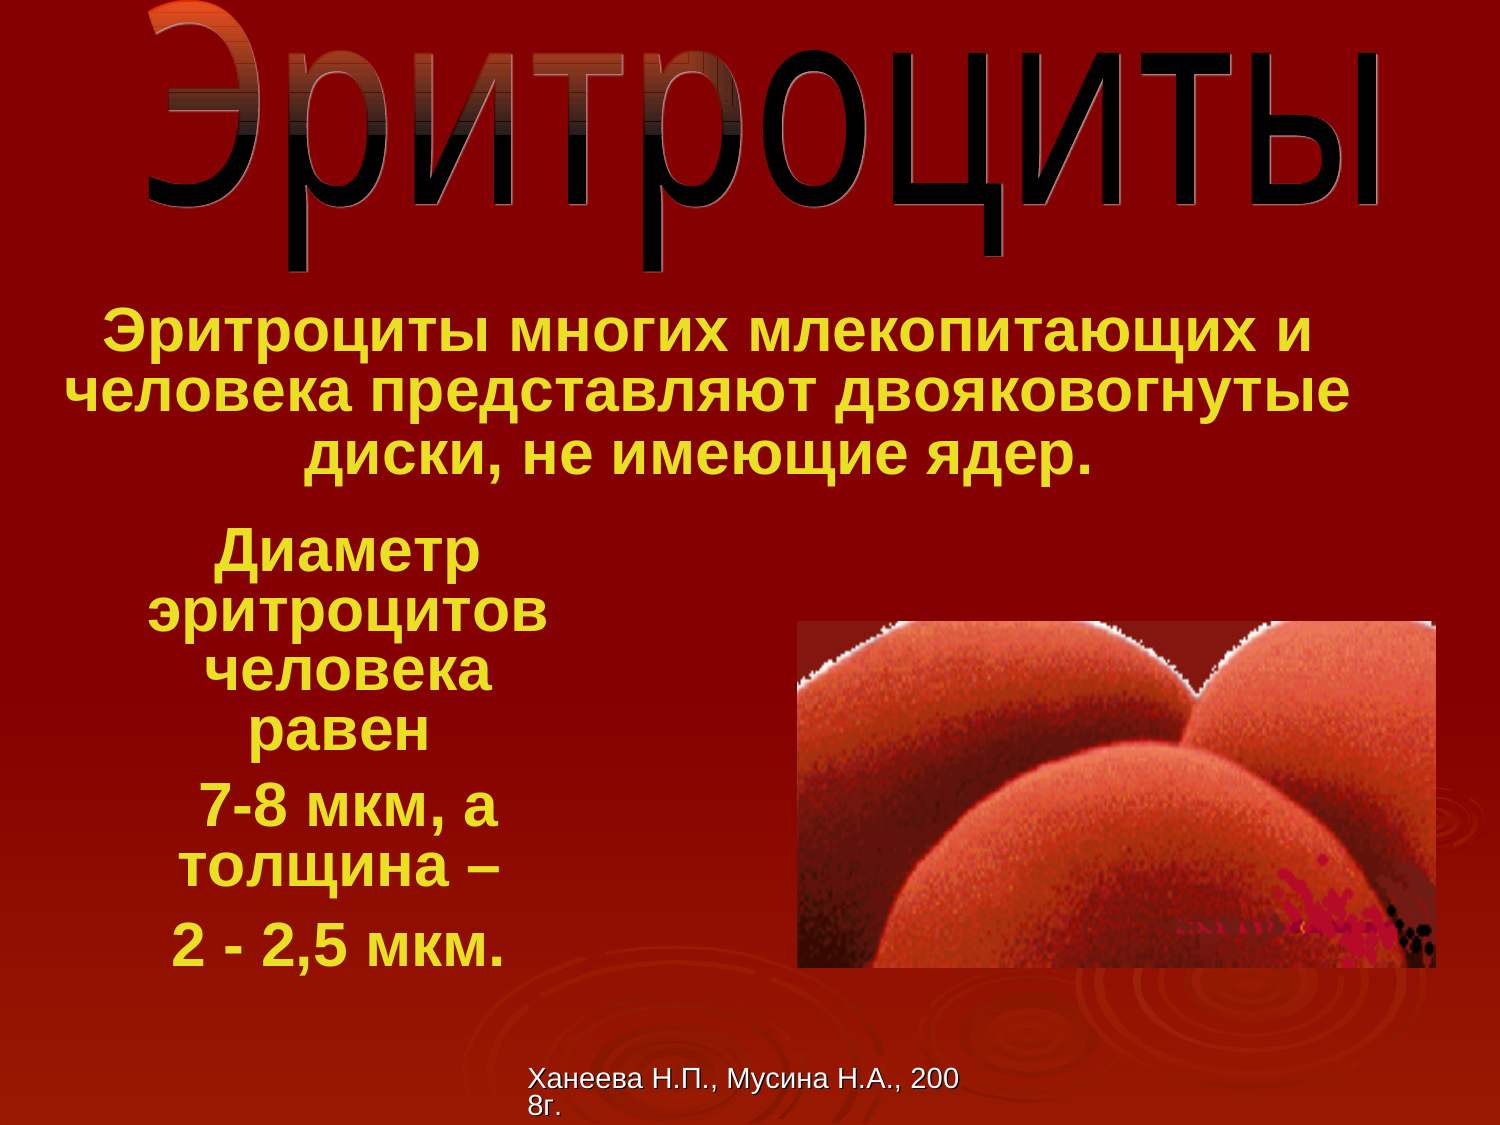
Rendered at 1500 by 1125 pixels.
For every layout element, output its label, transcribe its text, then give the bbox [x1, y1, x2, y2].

text_box Эритроциты [1140, 52, 1230, 204]
picture [797, 621, 1436, 968]
text_box Эритроциты многих млекопитающих и человека представляют двояковогнутые диски, не имеющие ядер. [29, 296, 1388, 496]
text_box Эритроциты [1357, 52, 1376, 204]
text_box Эритроциты [1251, 52, 1340, 204]
text_box Диаметр эритроцитов человека равен 7-8 мкм, а толщина – 2 - 2,5 мкм. [123, 515, 573, 987]
text_box Эритроциты [288, 50, 386, 272]
text_box Эритроциты [1022, 52, 1120, 204]
text_box Эритроциты [532, 52, 622, 204]
text_box Эритроциты [643, 50, 741, 272]
text_box Эритроциты [893, 52, 1002, 257]
text_box Эритроциты [147, 0, 259, 207]
text_box Эритроциты [763, 50, 865, 207]
text_box Эритроциты [414, 52, 511, 204]
